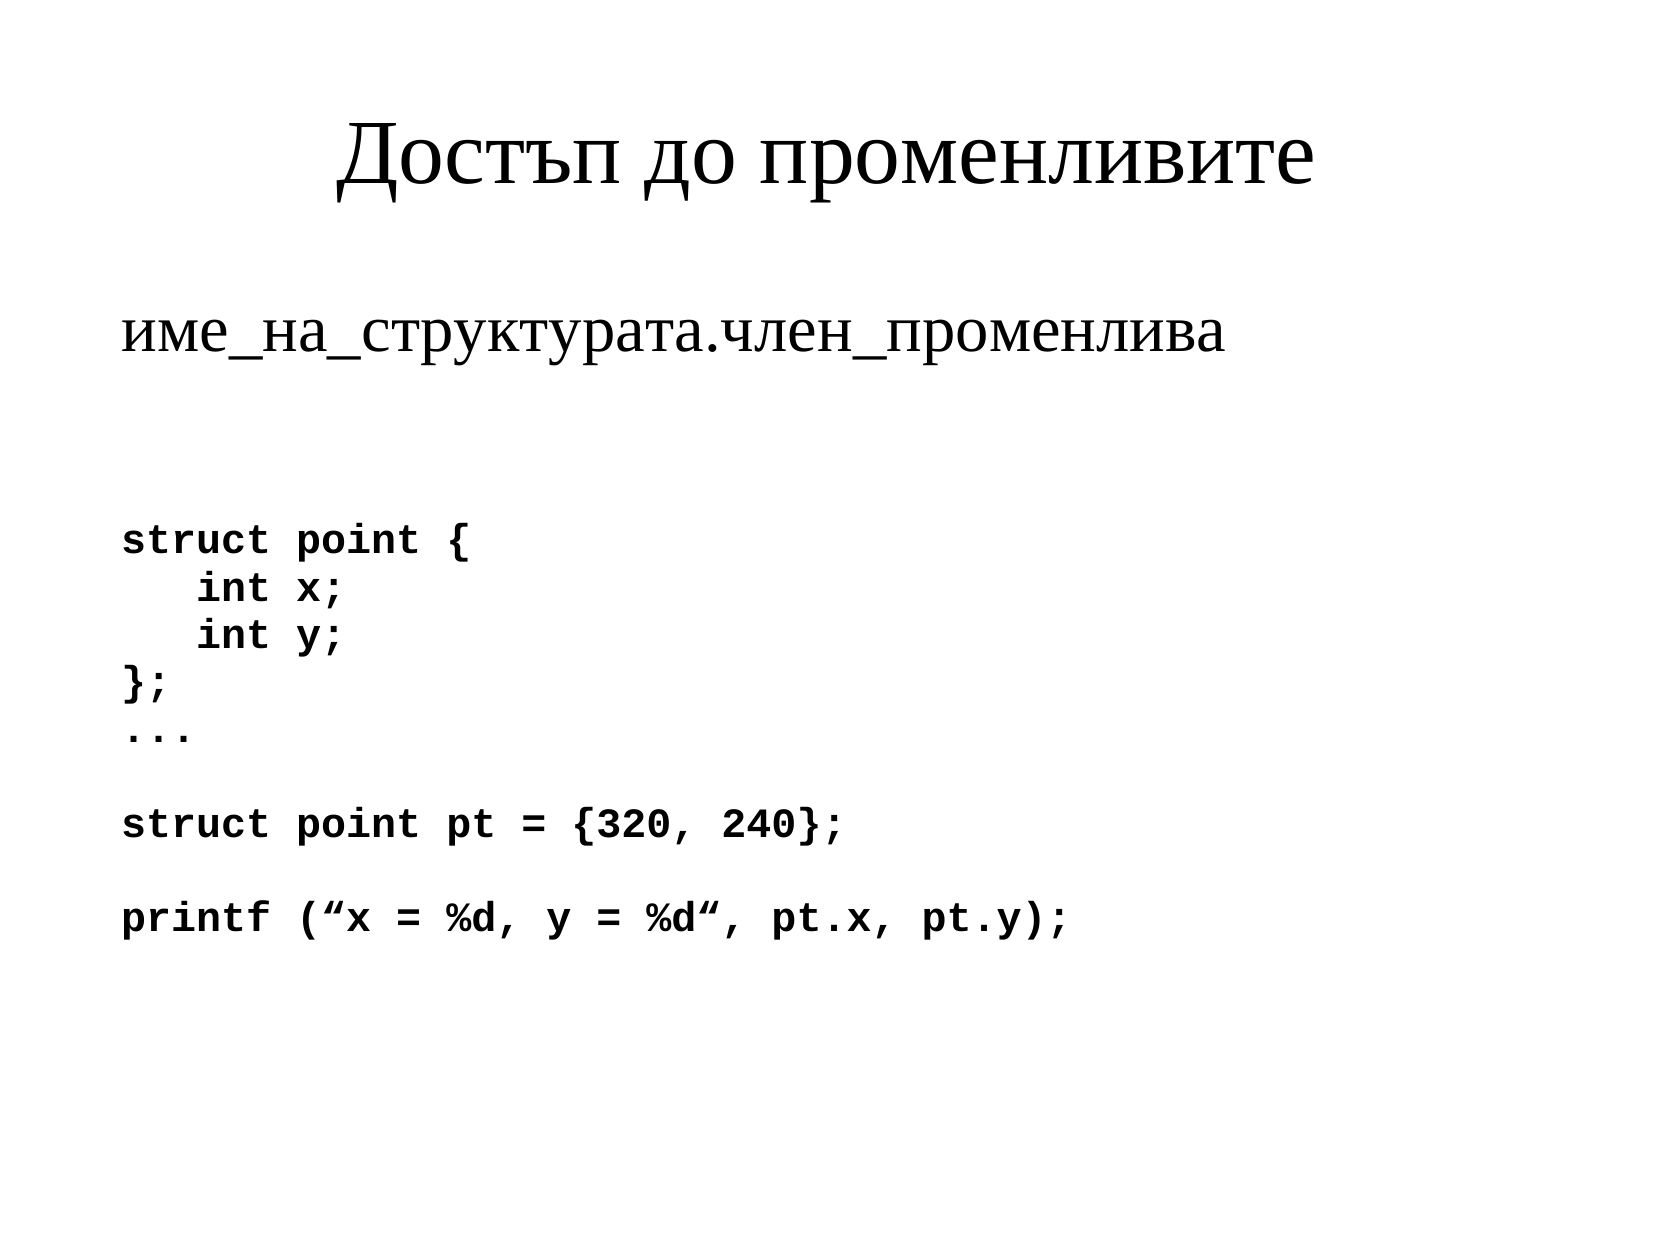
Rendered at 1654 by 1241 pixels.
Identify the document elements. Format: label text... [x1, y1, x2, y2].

title Достъп до променливите [82, 49, 1571, 257]
text_box struct point { int x; int y; }; ... struct point pt = {320, 240}; printf (“x = %d, y = %d“, pt.x, pt.y); [106, 511, 1562, 957]
subtitle име_на_структурата.член_променлива [121, 251, 1561, 408]
